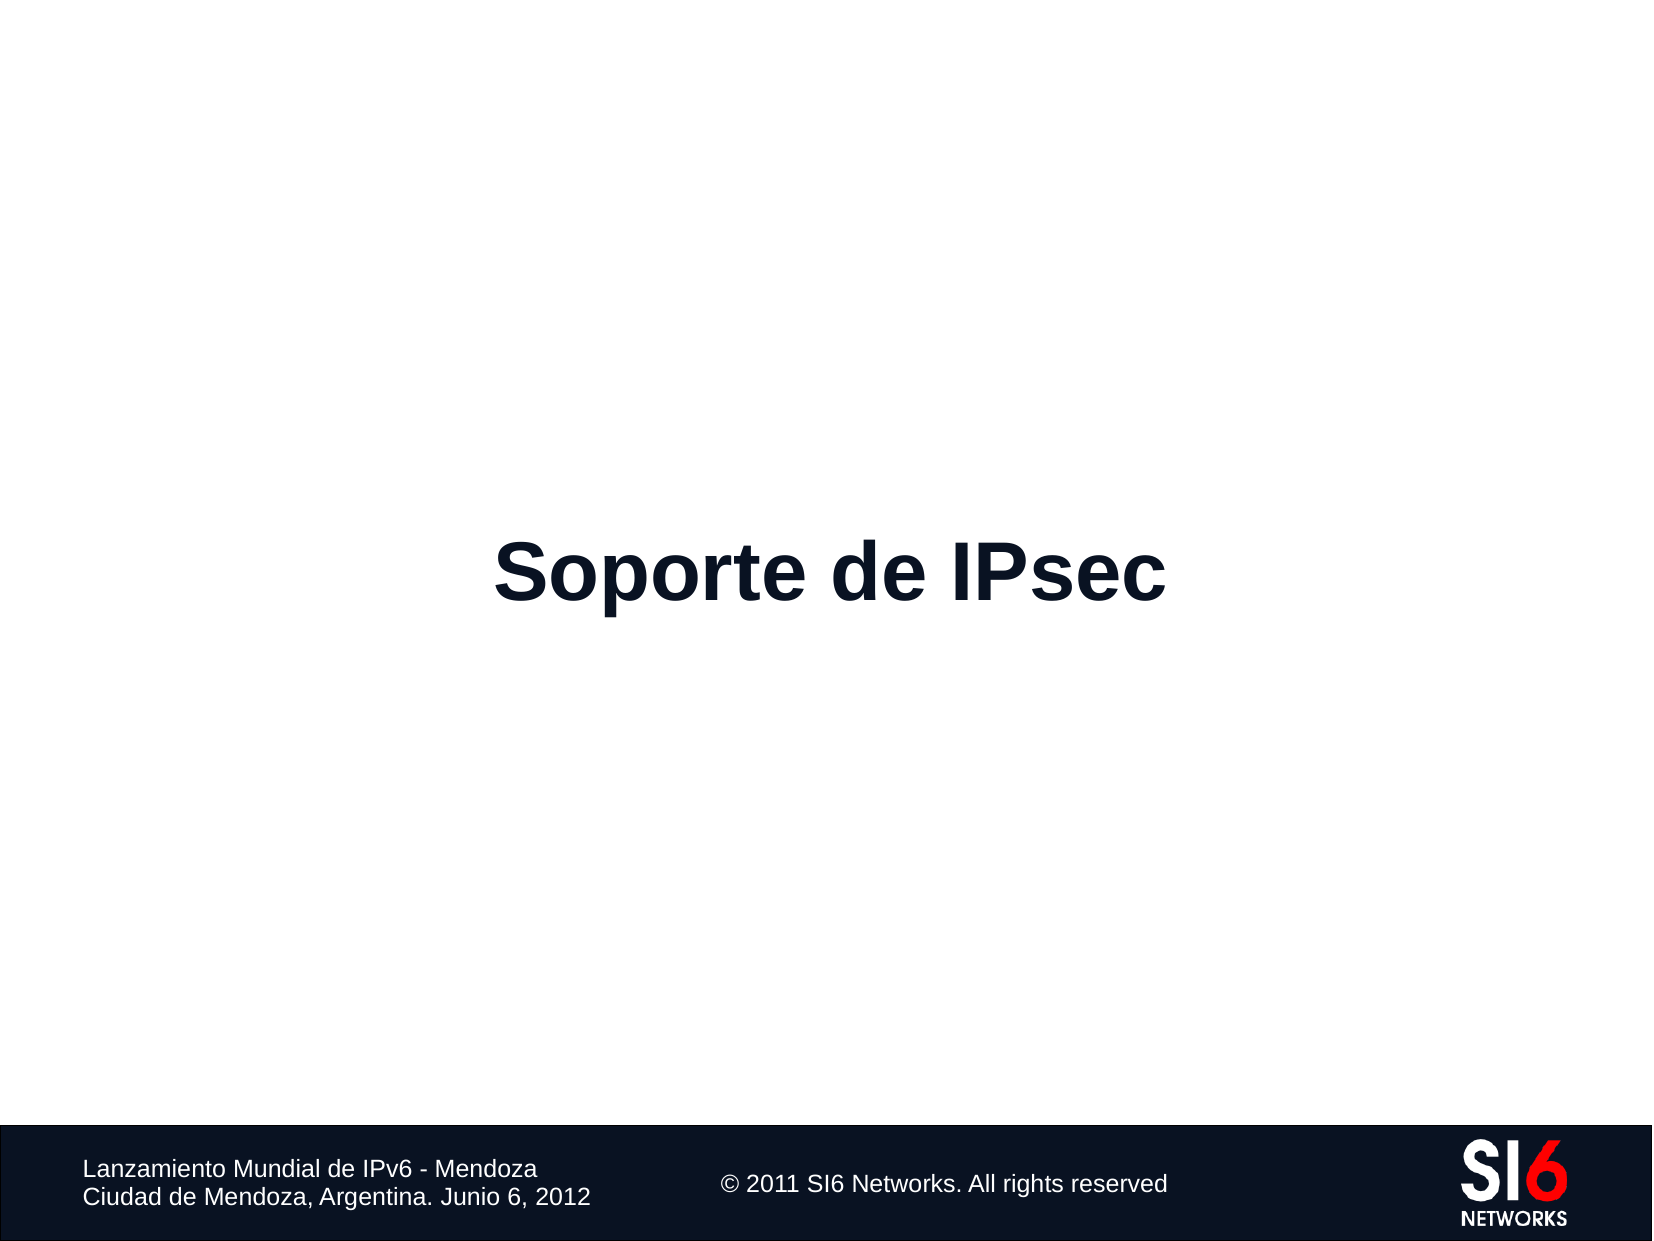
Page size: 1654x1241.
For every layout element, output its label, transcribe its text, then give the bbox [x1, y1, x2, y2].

title Soporte de IPsec [86, 467, 1576, 676]
picture [1461, 1139, 1567, 1226]
